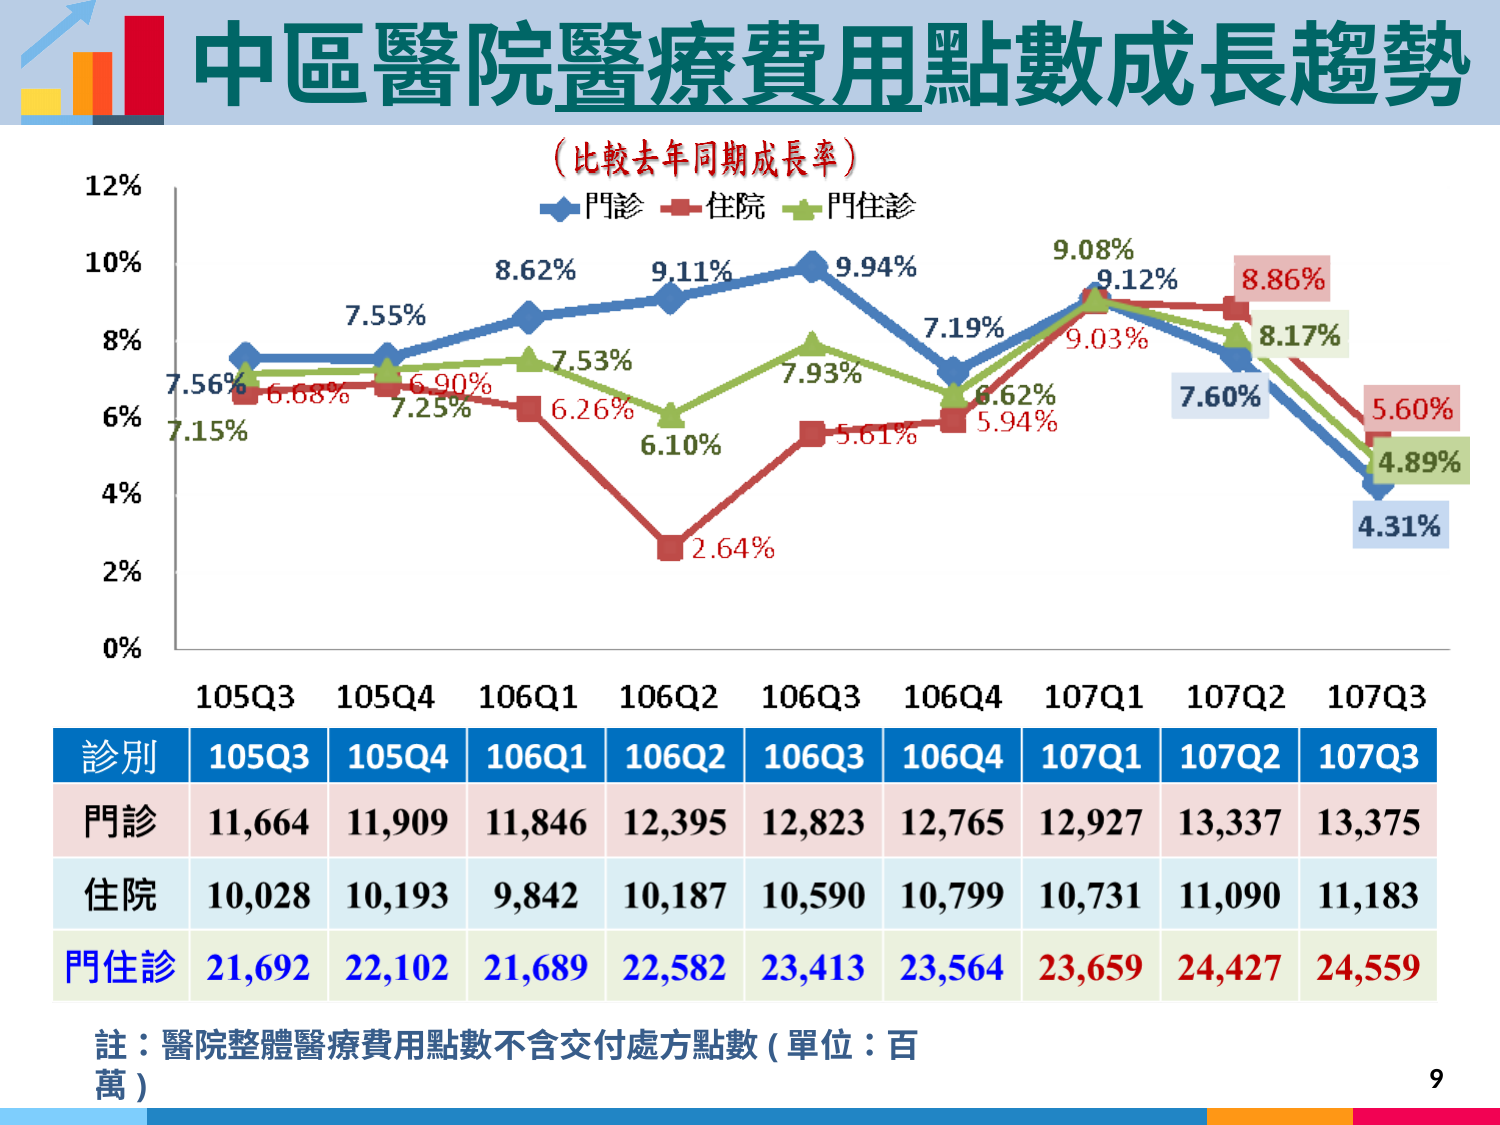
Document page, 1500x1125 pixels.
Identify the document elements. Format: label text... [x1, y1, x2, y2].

picture [52, 114, 1470, 1014]
title 中區醫院醫療費用點數成長趨勢 [168, 0, 1500, 117]
text_box 註：醫院整體醫療費用點數不含交付處方點數(單位：百萬) [79, 1017, 981, 1112]
picture [17, 0, 168, 125]
text_box <編號> [1391, 1043, 1482, 1113]
